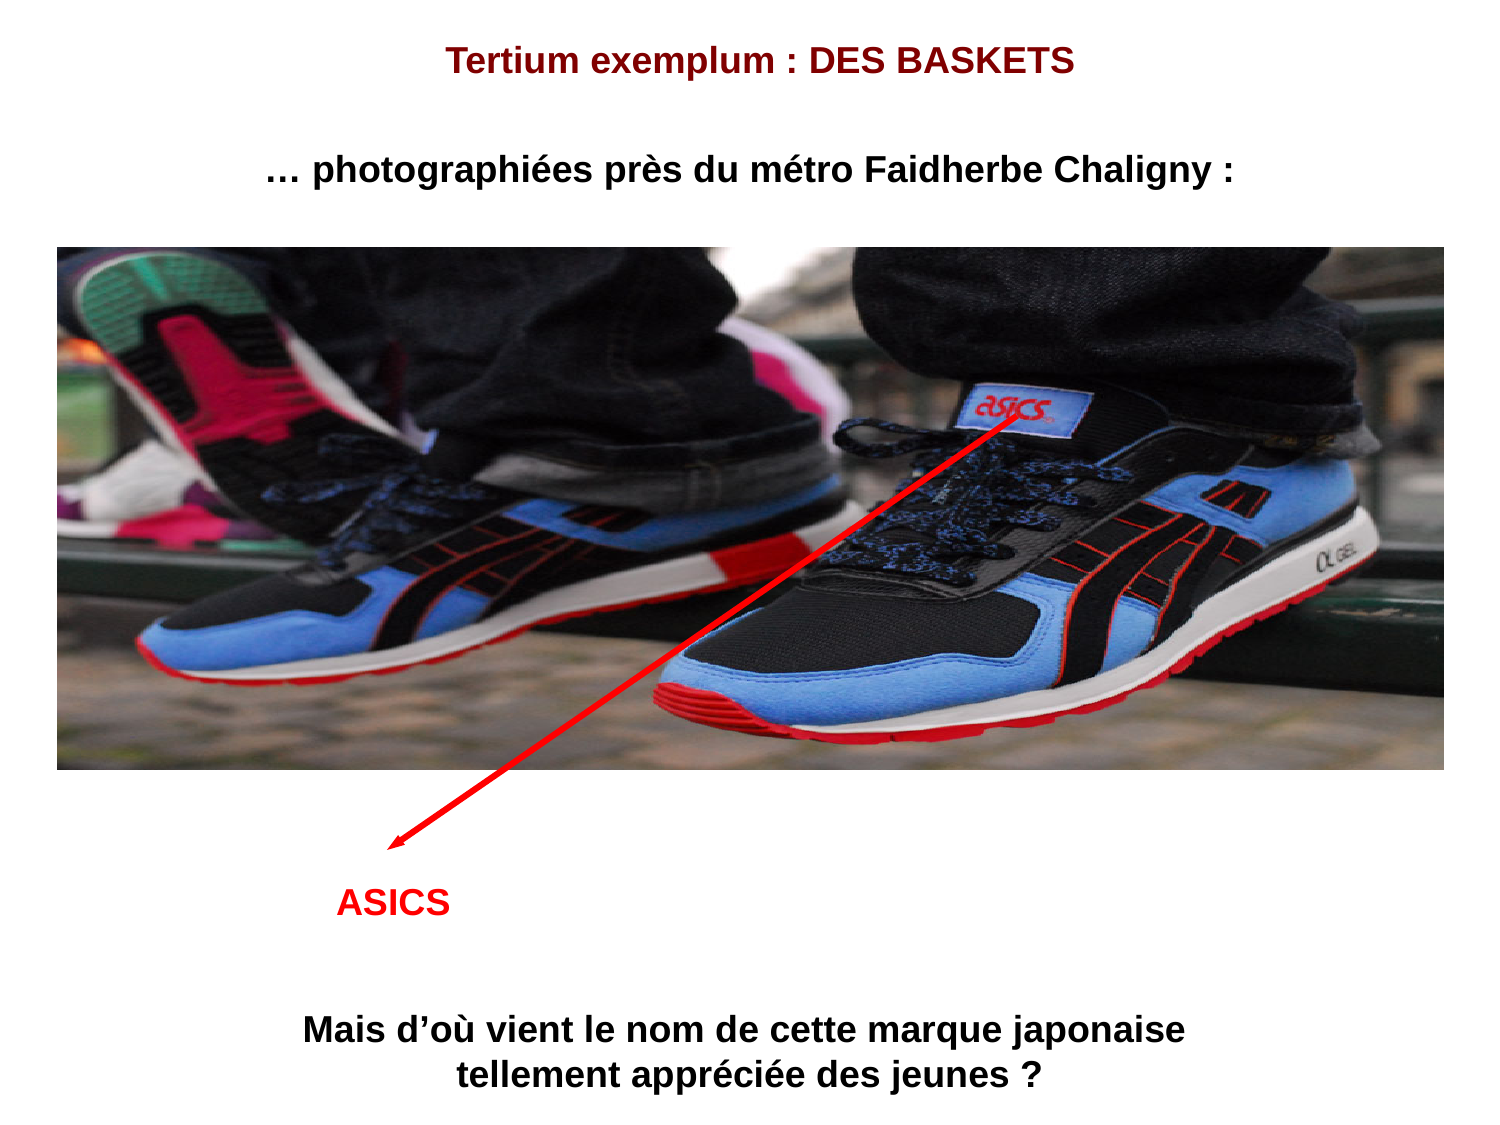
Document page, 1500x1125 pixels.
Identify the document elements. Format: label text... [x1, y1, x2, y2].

picture [57, 247, 1444, 770]
text_box ASICS [162, 870, 624, 931]
text_box … photographiées près du métro Faidherbe Chaligny : [0, 137, 1500, 198]
text_box Tertium exemplum : DES BASKETS [21, 33, 1500, 89]
text_box Mais d’où vient le nom de cette marque japonaise tellement appréciée des jeunes ? [0, 997, 1500, 1103]
